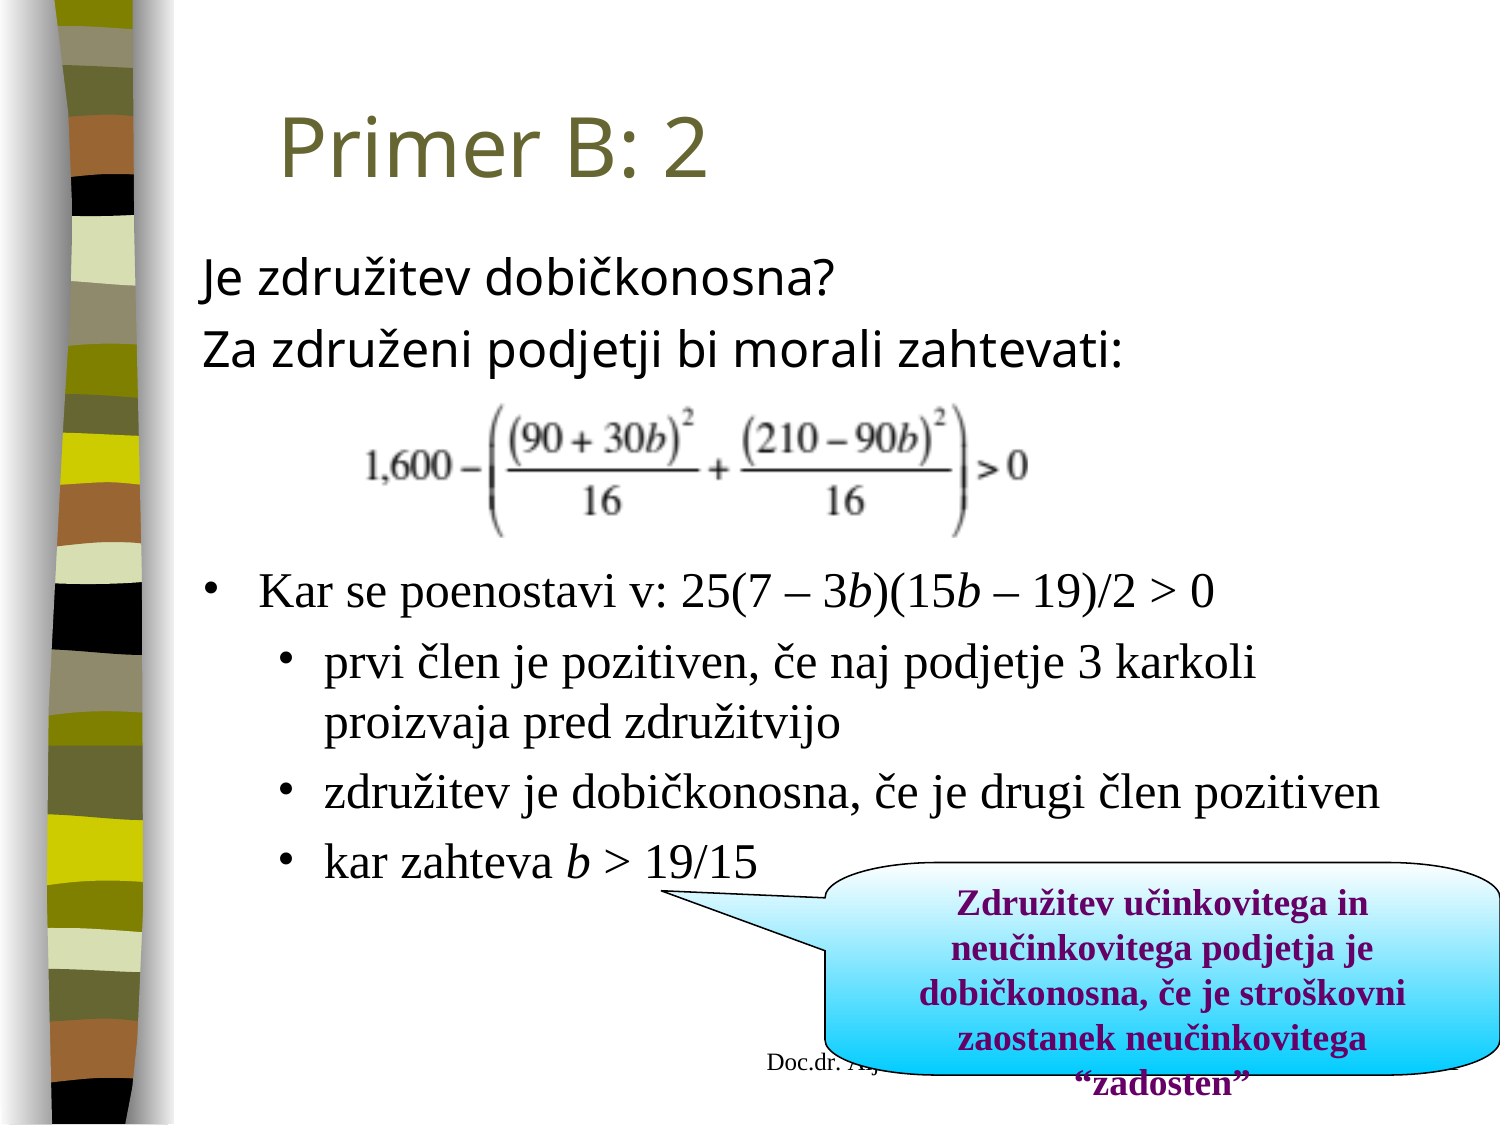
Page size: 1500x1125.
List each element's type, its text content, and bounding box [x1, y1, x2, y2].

text_box Primer B: 2 [262, 24, 1476, 203]
text_box Združitev učinkovitega in neučinkovitega podjetja je dobičkonosna, če je stroškovni zaostanek neučinkovitega “zadosten” [661, 862, 1500, 1076]
chart [362, 399, 1029, 538]
text_box Doc.dr. Aljoša Feldin [637, 1037, 1113, 1101]
text_box Je združitev dobičkonosna? Za združeni podjetji bi morali zahtevati: [187, 237, 1463, 400]
text_box <number> [1162, 1062, 1476, 1101]
text_box Kar se poenostavi v: 25(7 – 3b)(15b – 19)/2 > 0 prvi člen je pozitiven, če naj podjetje 3 karkoli proizvaja pred združitvijo združitev je dobičkonosna, če je drugi člen pozitiven kar zahteva b > 19/15 [187, 549, 1463, 925]
